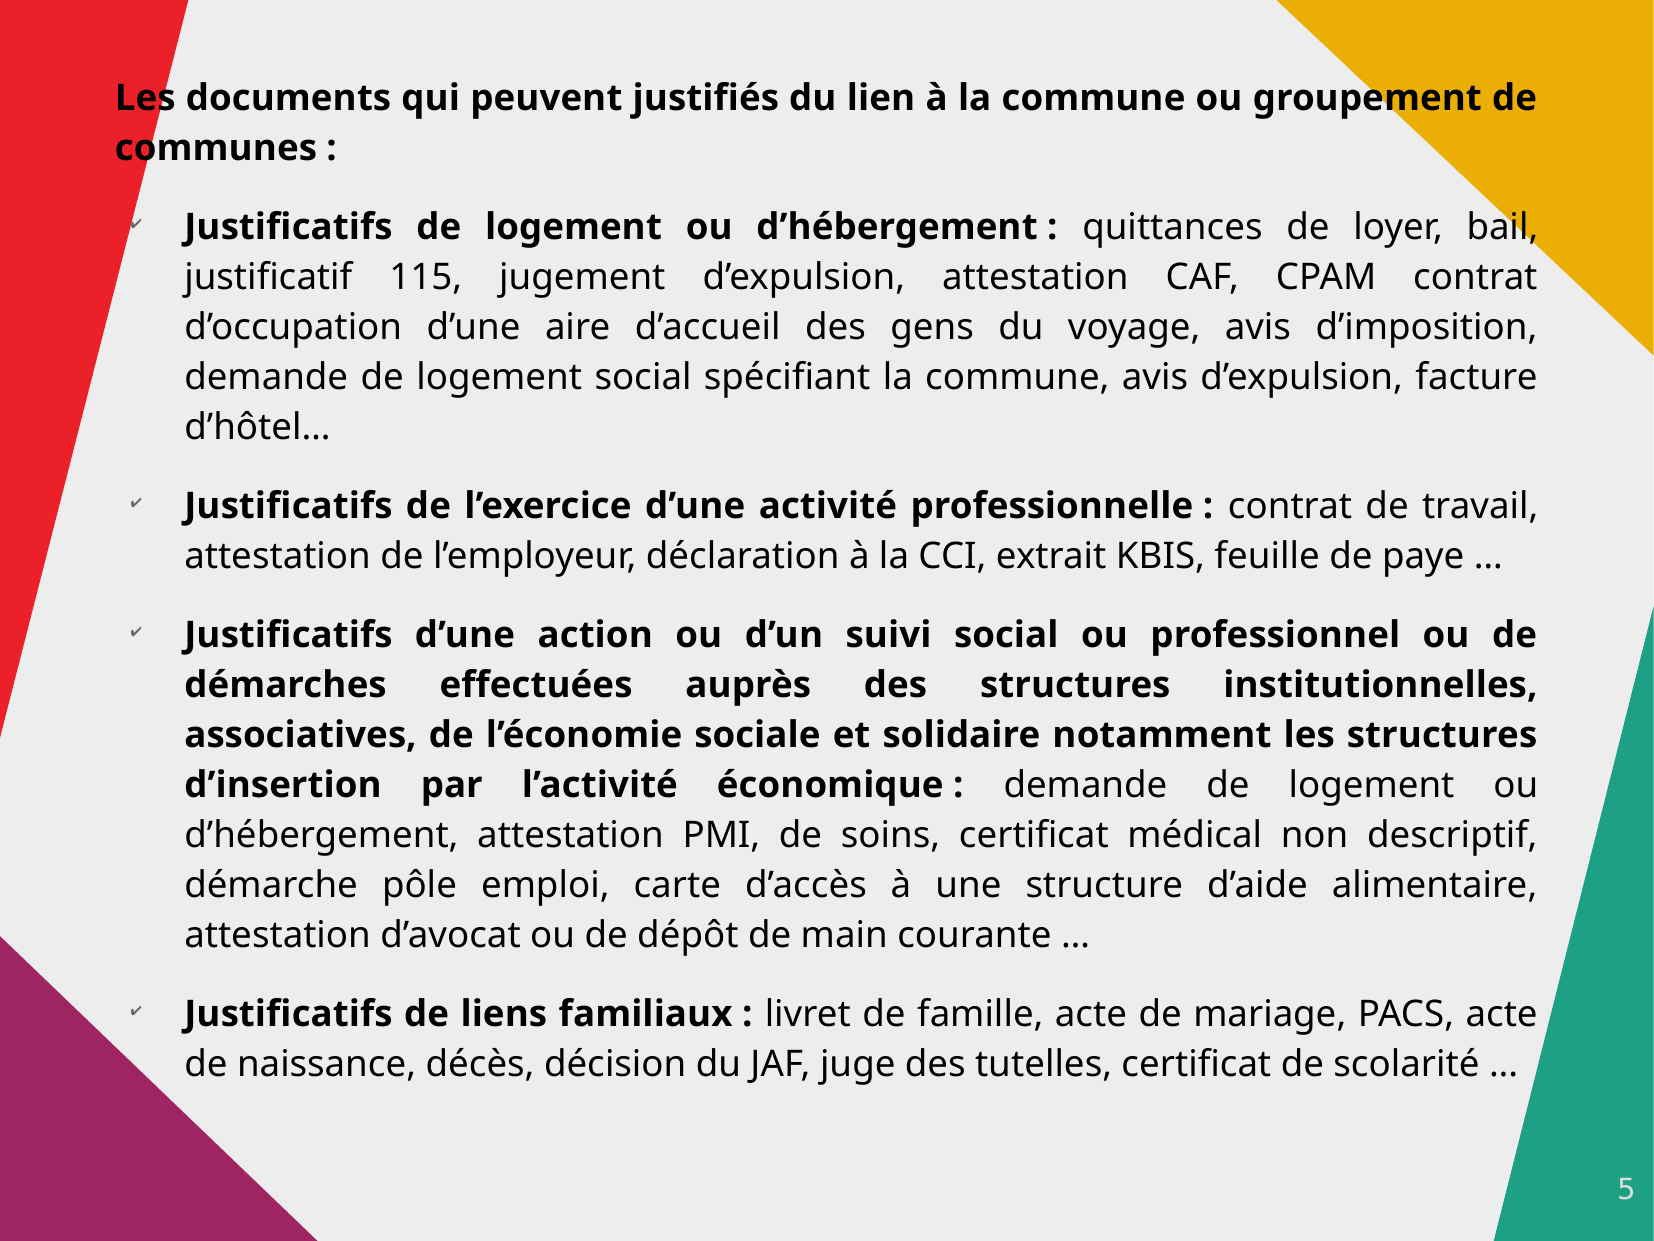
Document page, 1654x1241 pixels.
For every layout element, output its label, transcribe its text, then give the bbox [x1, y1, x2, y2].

list Les documents qui peuvent justifiés du lien à la commune ou groupement de communes : Justificatifs de logement ou d’hébergement : quittances de loyer, bail, justificatif 115, jugement d’expulsion, attestation CAF, CPAM contrat d’occupation d’une aire d’accueil des gens du voyage, avis d’imposition, demande de logement social spécifiant la commune, avis d’expulsion, facture d’hôtel… Justificatifs de l’exercice d’une activité professionnelle : contrat de travail, attestation de l’employeur, déclaration à la CCI, extrait KBIS, feuille de paye … Justificatifs d’une action ou d’un suivi social ou professionnel ou de démarches effectuées auprès des structures institutionnelles, associatives, de l’économie sociale et solidaire notamment les structures d’insertion par l’activité économique : demande de logement ou d’hébergement, attestation PMI, de soins, certificat médical non descriptif, démarche pôle emploi, carte d’accès à une structure d’aide alimentaire, attestation d’avocat ou de dépôt de main courante … Justificatifs de liens familiaux : livret de famille, acte de mariage, PACS, acte de naissance, décès, décision du JAF, juge des tutelles, certificat de scolarité ... [114, 70, 1539, 1134]
